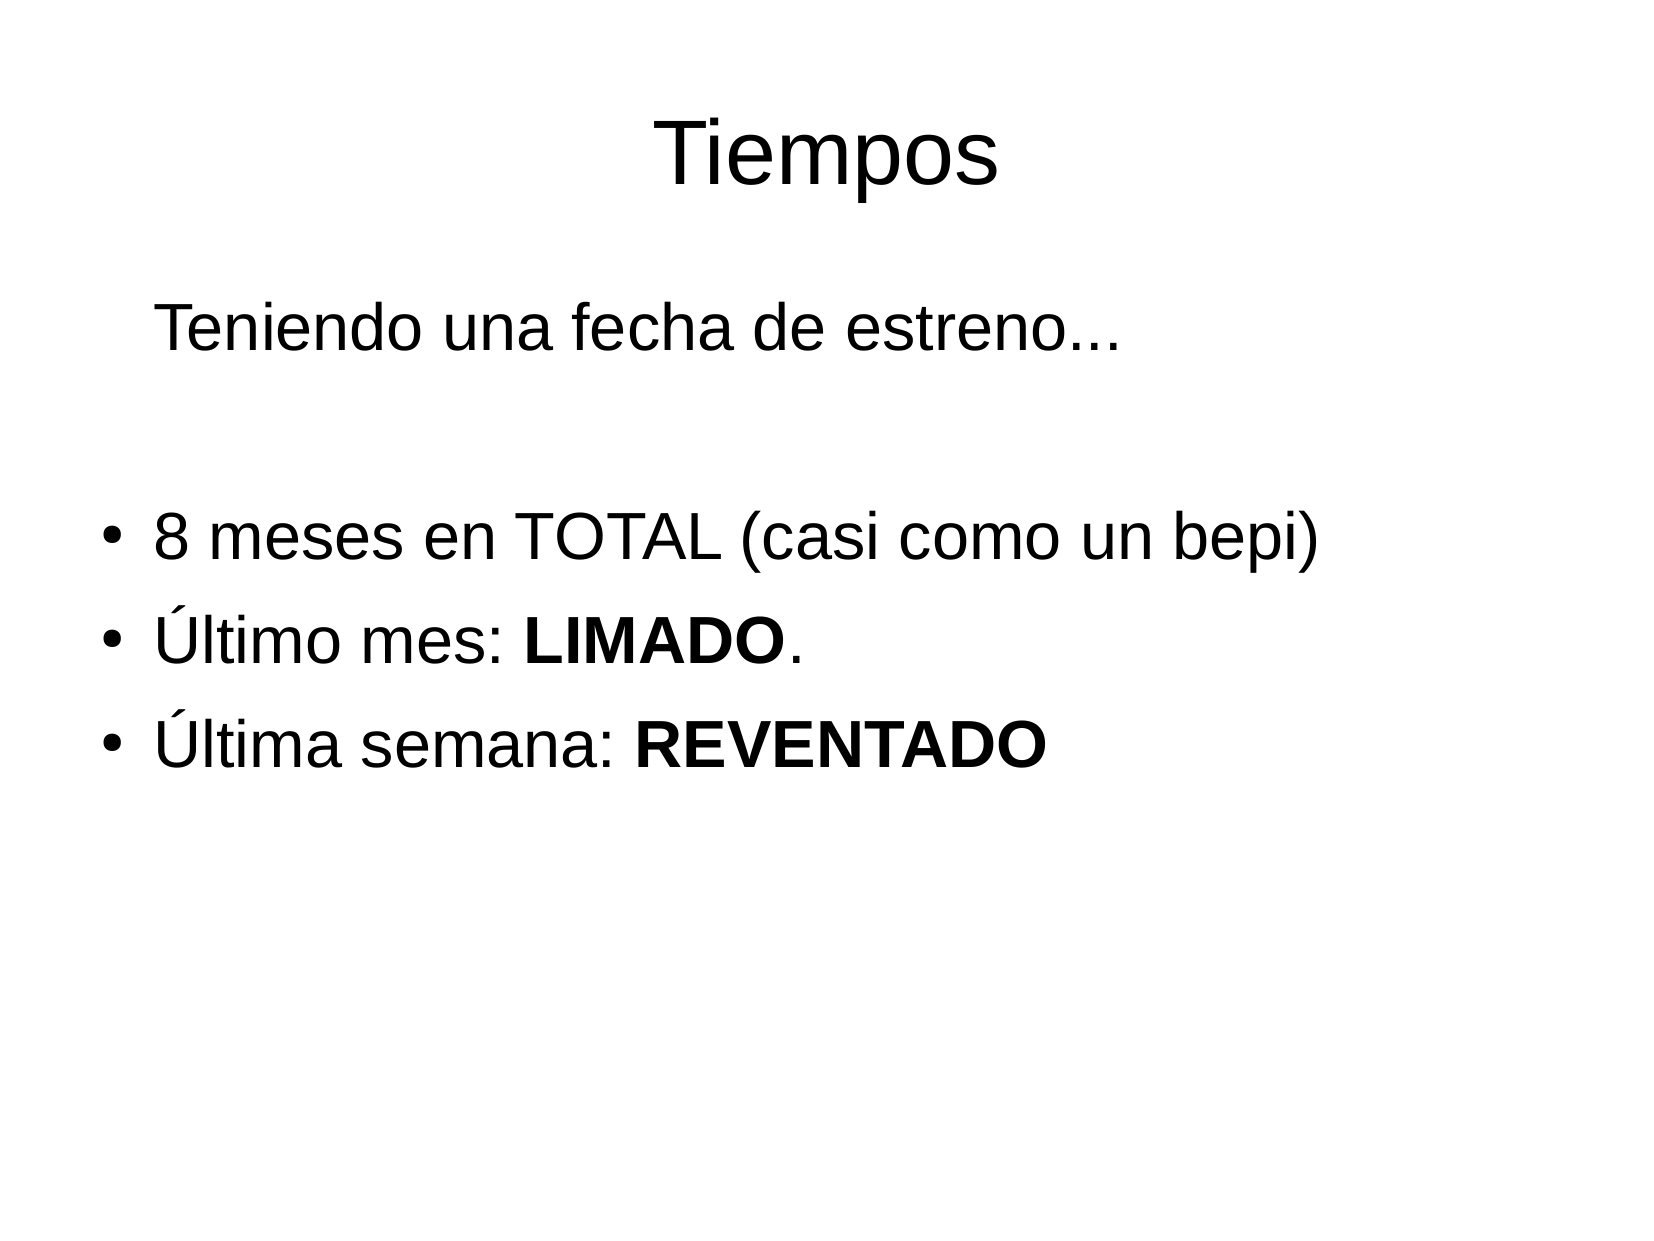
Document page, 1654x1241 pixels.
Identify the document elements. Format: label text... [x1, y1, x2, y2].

title Tiempos [82, 49, 1571, 257]
list Teniendo una fecha de estreno... 8 meses en TOTAL (casi como un bepi) Último mes: LIMADO. Última semana: REVENTADO [82, 290, 1571, 1010]
